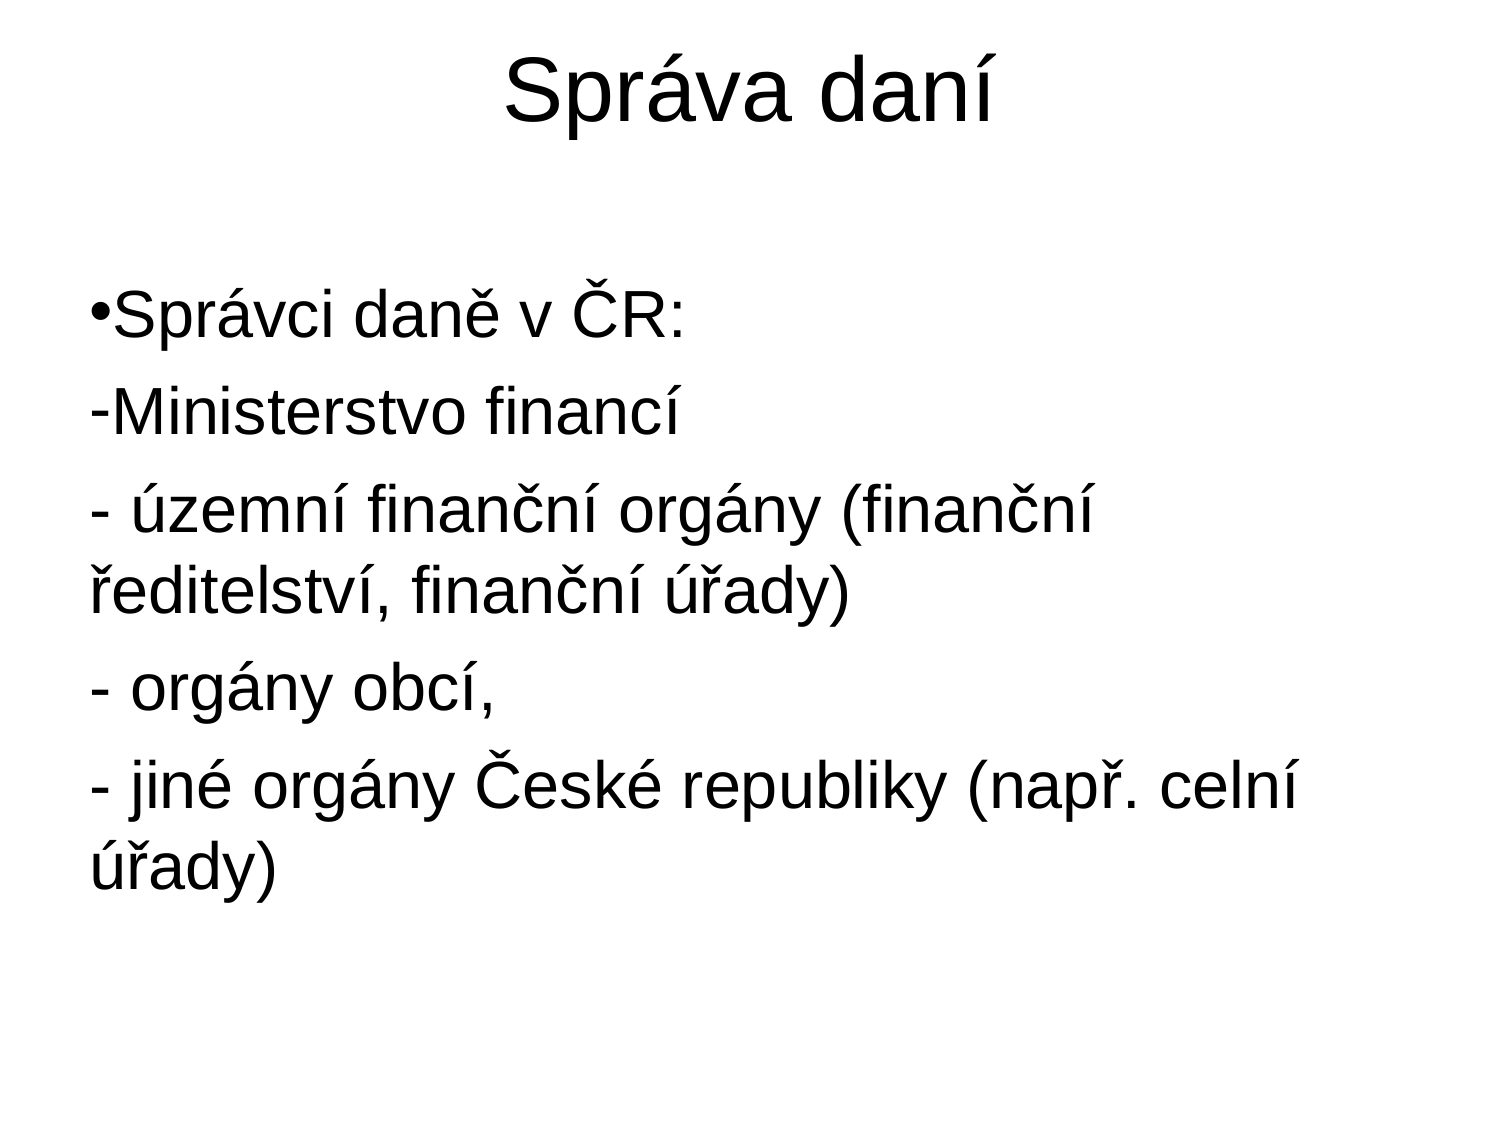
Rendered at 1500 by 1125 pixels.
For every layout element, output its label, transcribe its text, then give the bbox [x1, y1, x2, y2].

title Správa daní [75, 21, 1425, 257]
list Správci daně v ČR: Ministerstvo financí - územní finanční orgány (finanční ředitelství, finanční úřady) - orgány obcí, - jiné orgány České republiky (např. celní úřady) [75, 262, 1425, 1005]
